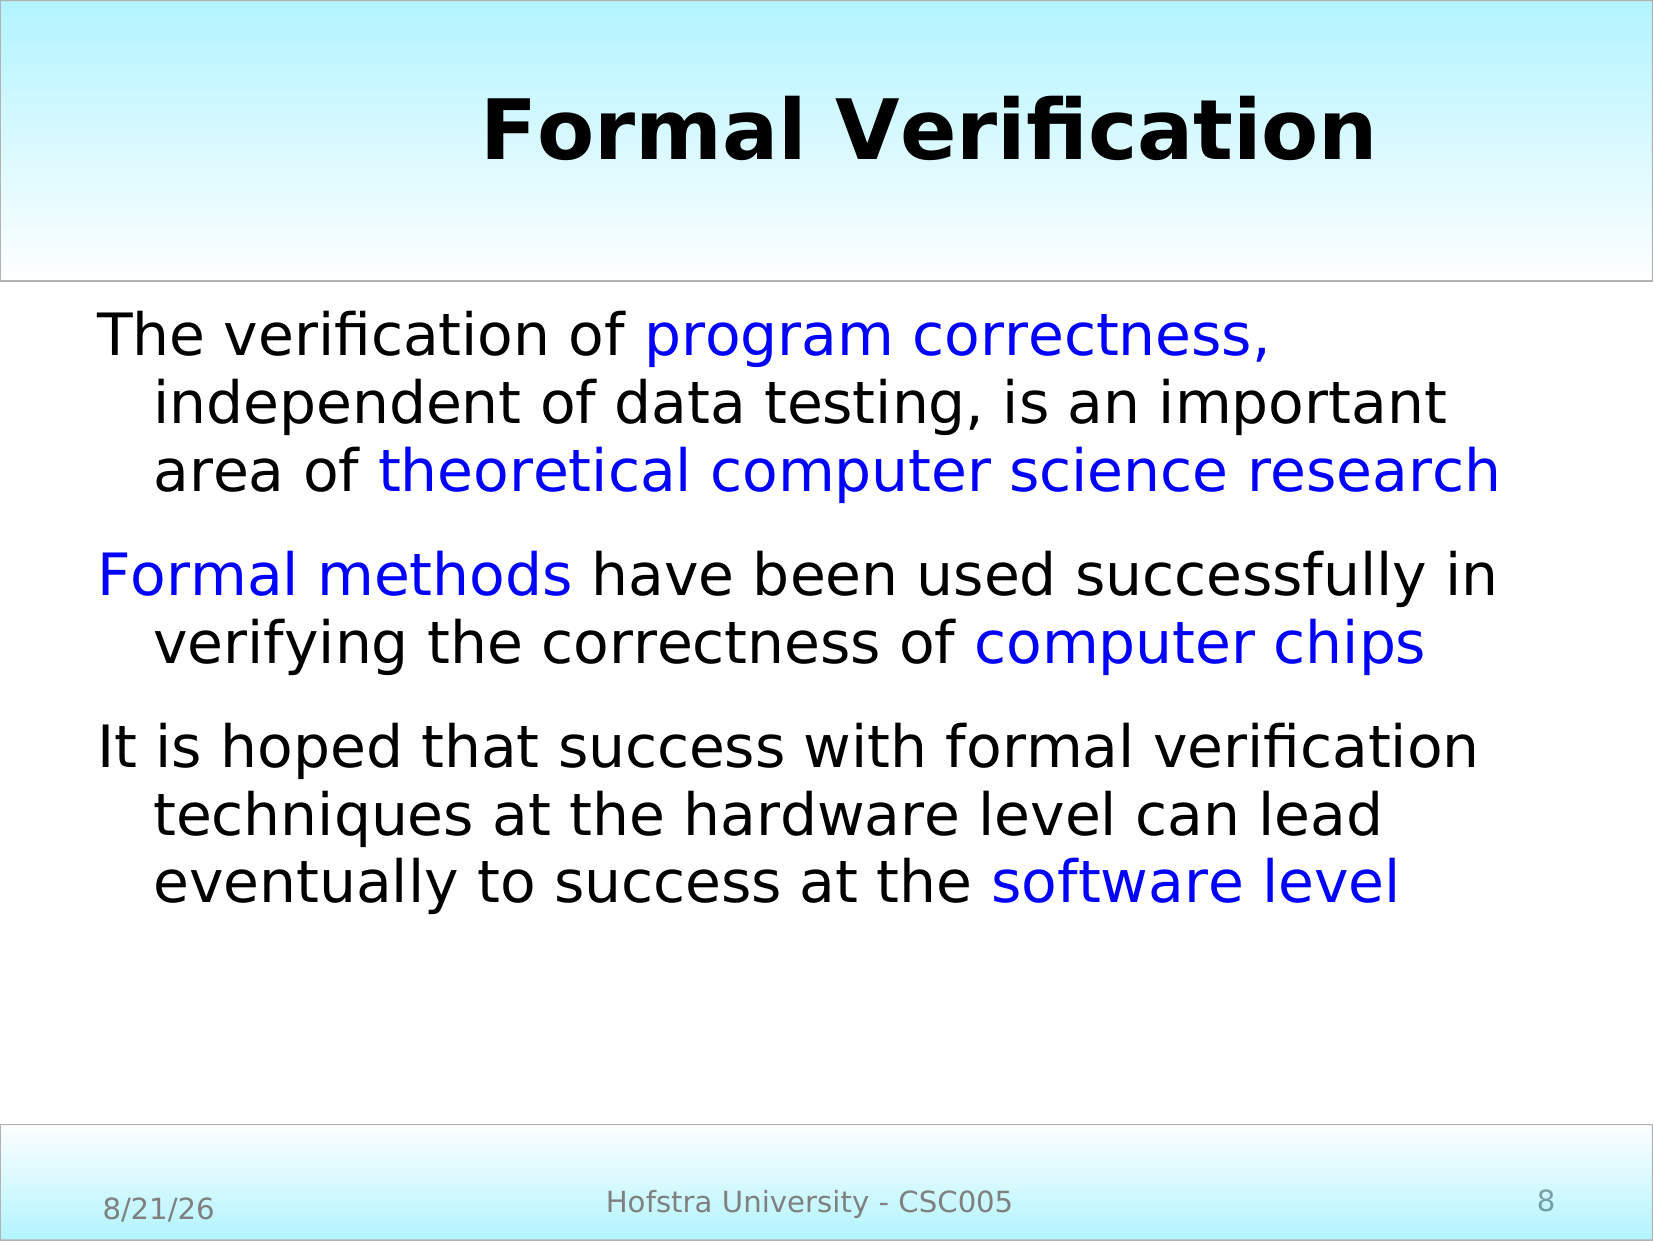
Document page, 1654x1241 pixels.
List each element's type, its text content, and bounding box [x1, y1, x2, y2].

title Formal Verification [247, 27, 1612, 235]
list The verification of program correctness, independent of data testing, is an important area of theoretical computer science research Formal methods have been used successfully in verifying the correctness of computer chips It is hoped that success with formal verification techniques at the hardware level can lead eventually to success at the software level [82, 294, 1571, 1241]
